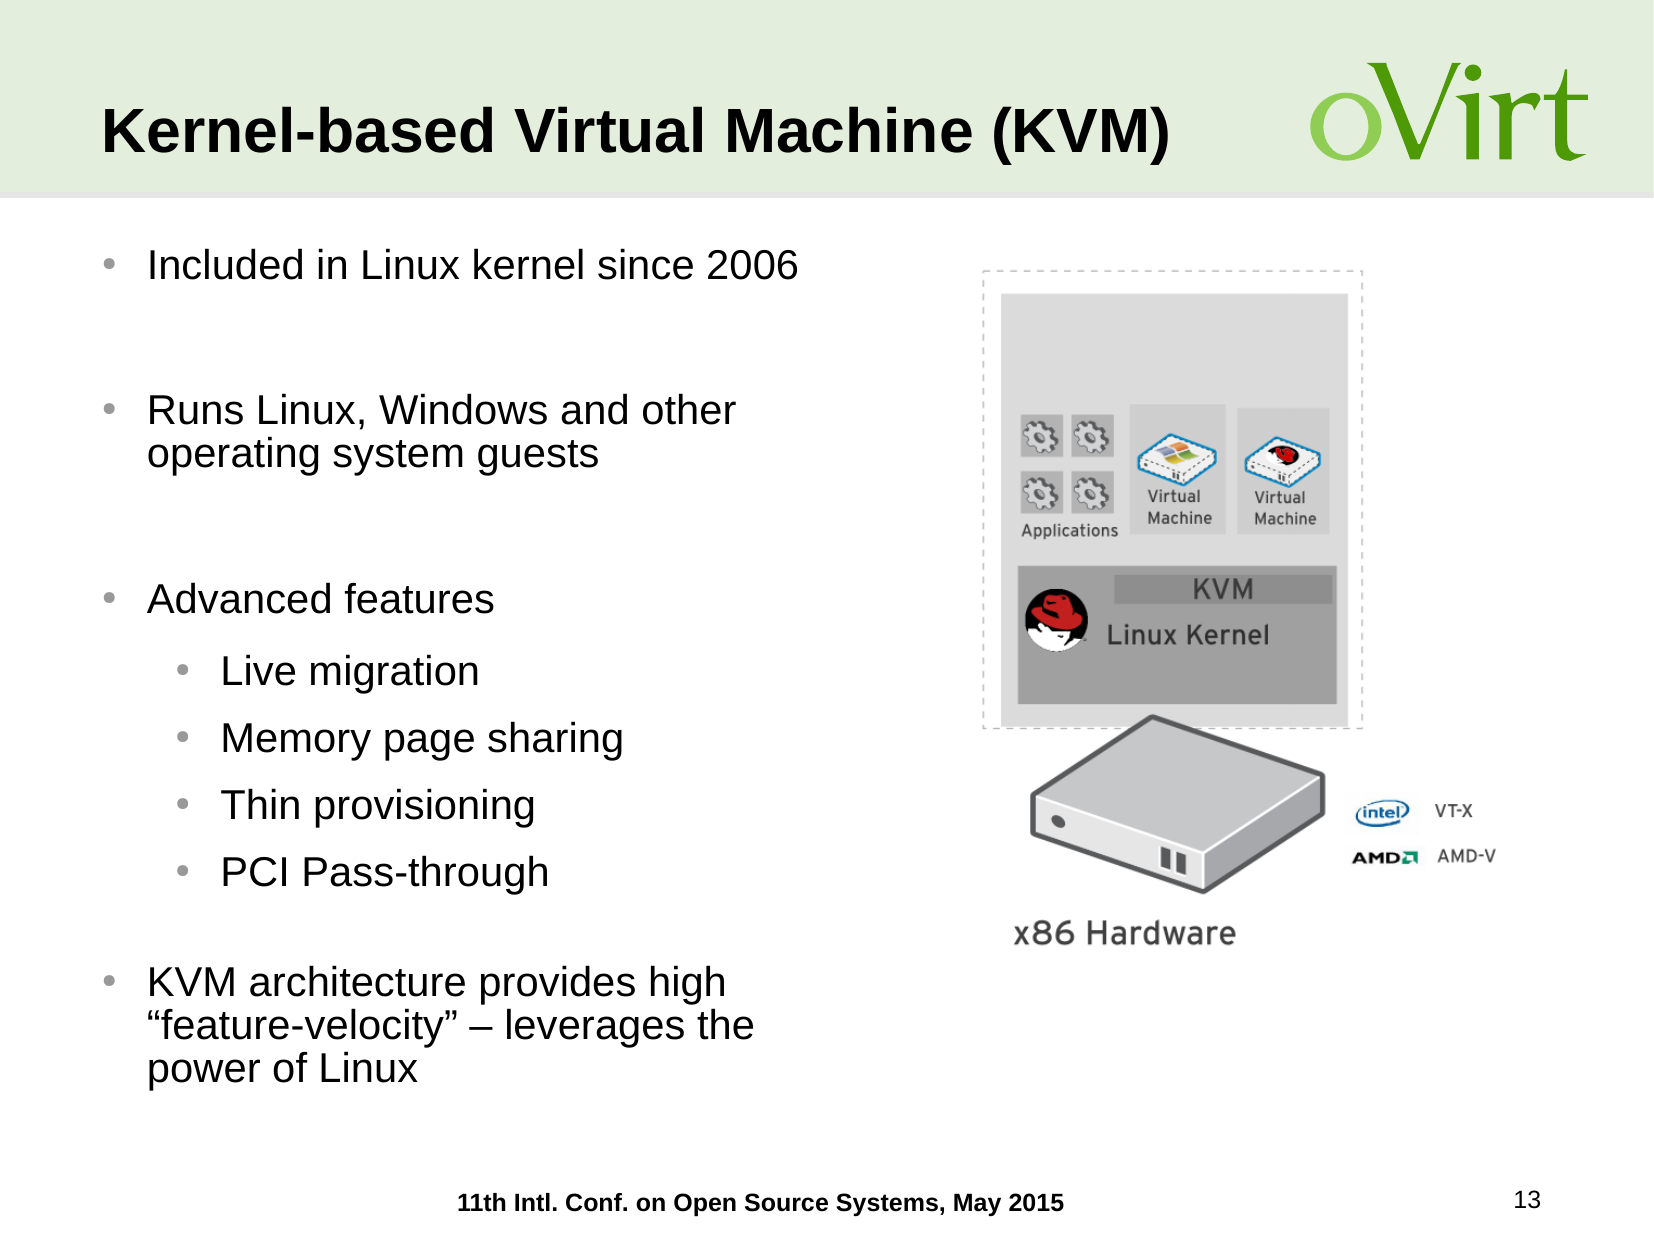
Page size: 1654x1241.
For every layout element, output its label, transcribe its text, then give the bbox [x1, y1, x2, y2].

picture [975, 262, 1510, 953]
title Kernel-based Virtual Machine (KVM) [86, 36, 1307, 225]
list Included in Linux kernel since 2006 Runs Linux, Windows and other operating system guests Advanced features Live migration Memory page sharing Thin provisioning PCI Pass-through KVM architecture provides high “feature-velocity” – leverages the power of Linux [86, 244, 814, 1095]
